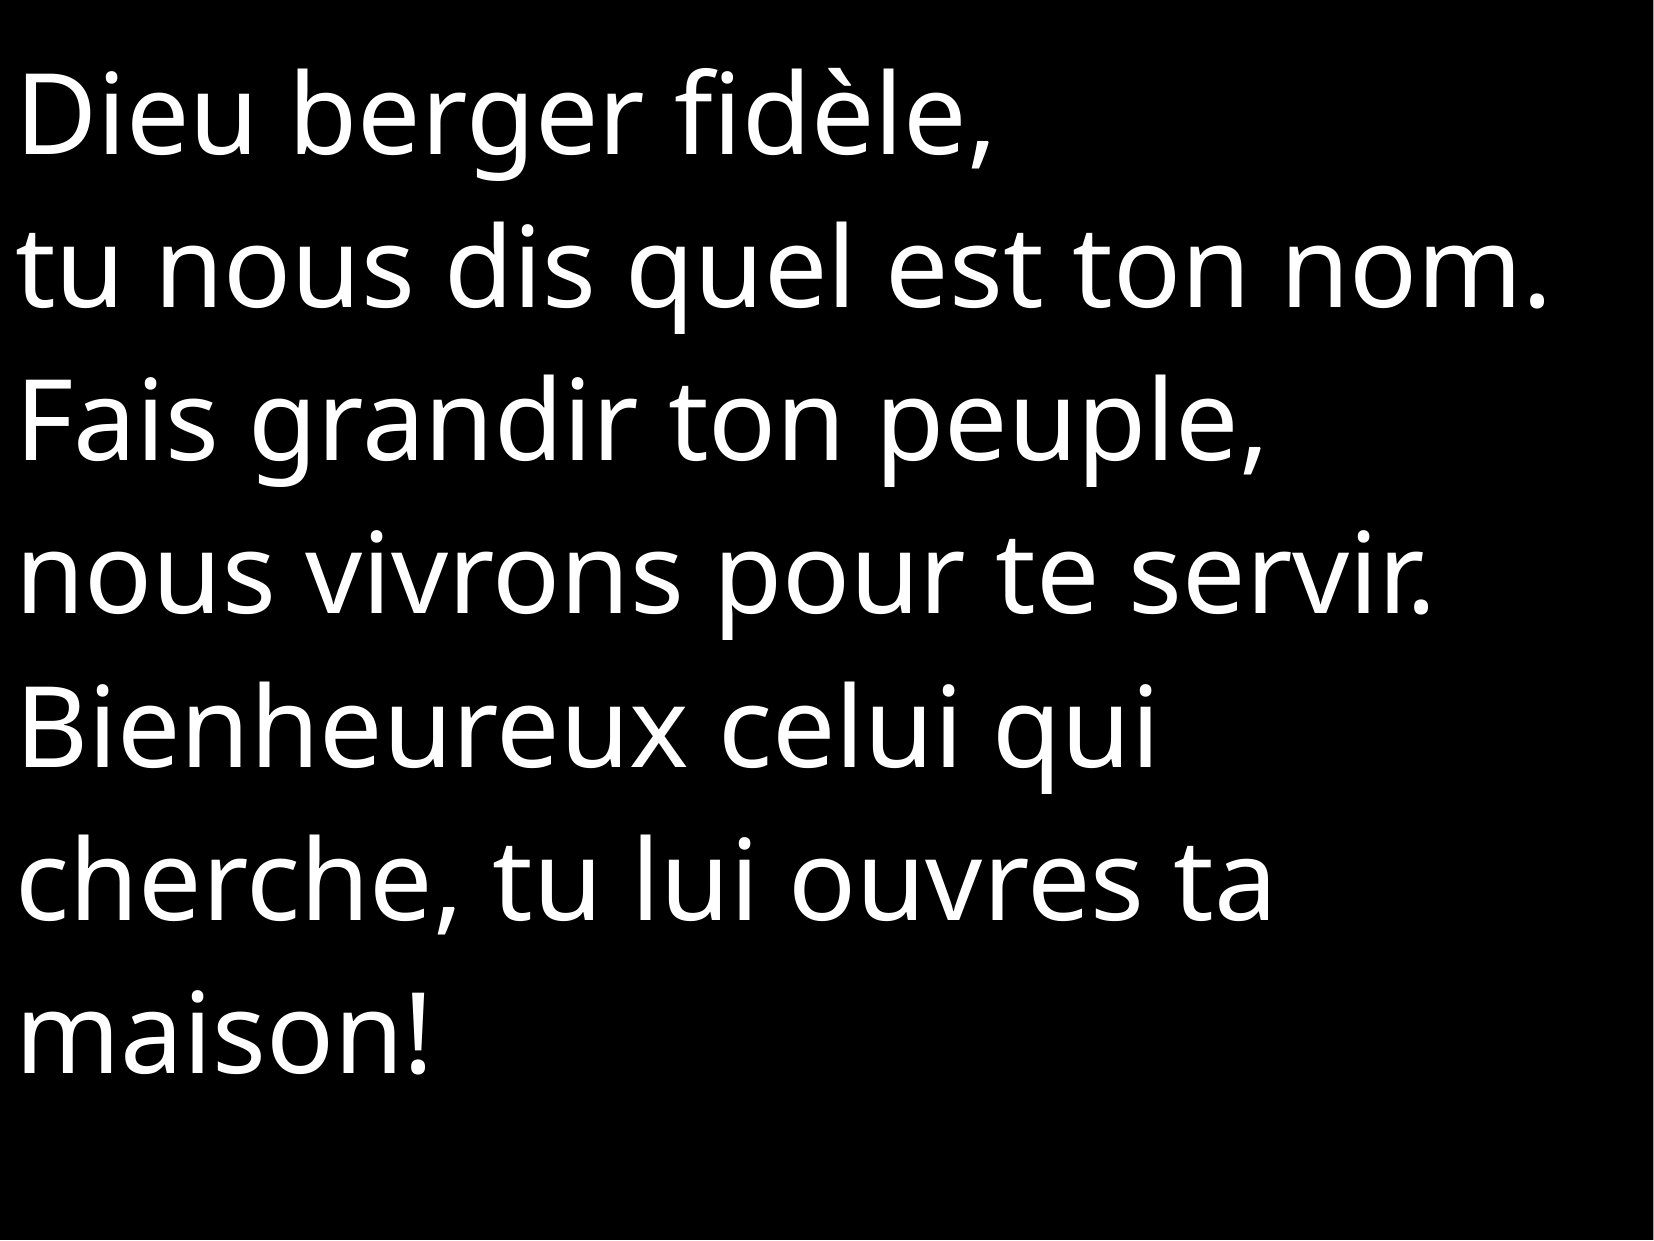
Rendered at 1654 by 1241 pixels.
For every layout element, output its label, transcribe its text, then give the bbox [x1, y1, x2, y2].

text_box Dieu berger fidèle, tu nous dis quel est ton nom. Fais grandir ton peuple, nous vivrons pour te servir. Bienheureux celui qui cherche, tu lui ouvres ta maison! [0, 26, 1642, 1196]
